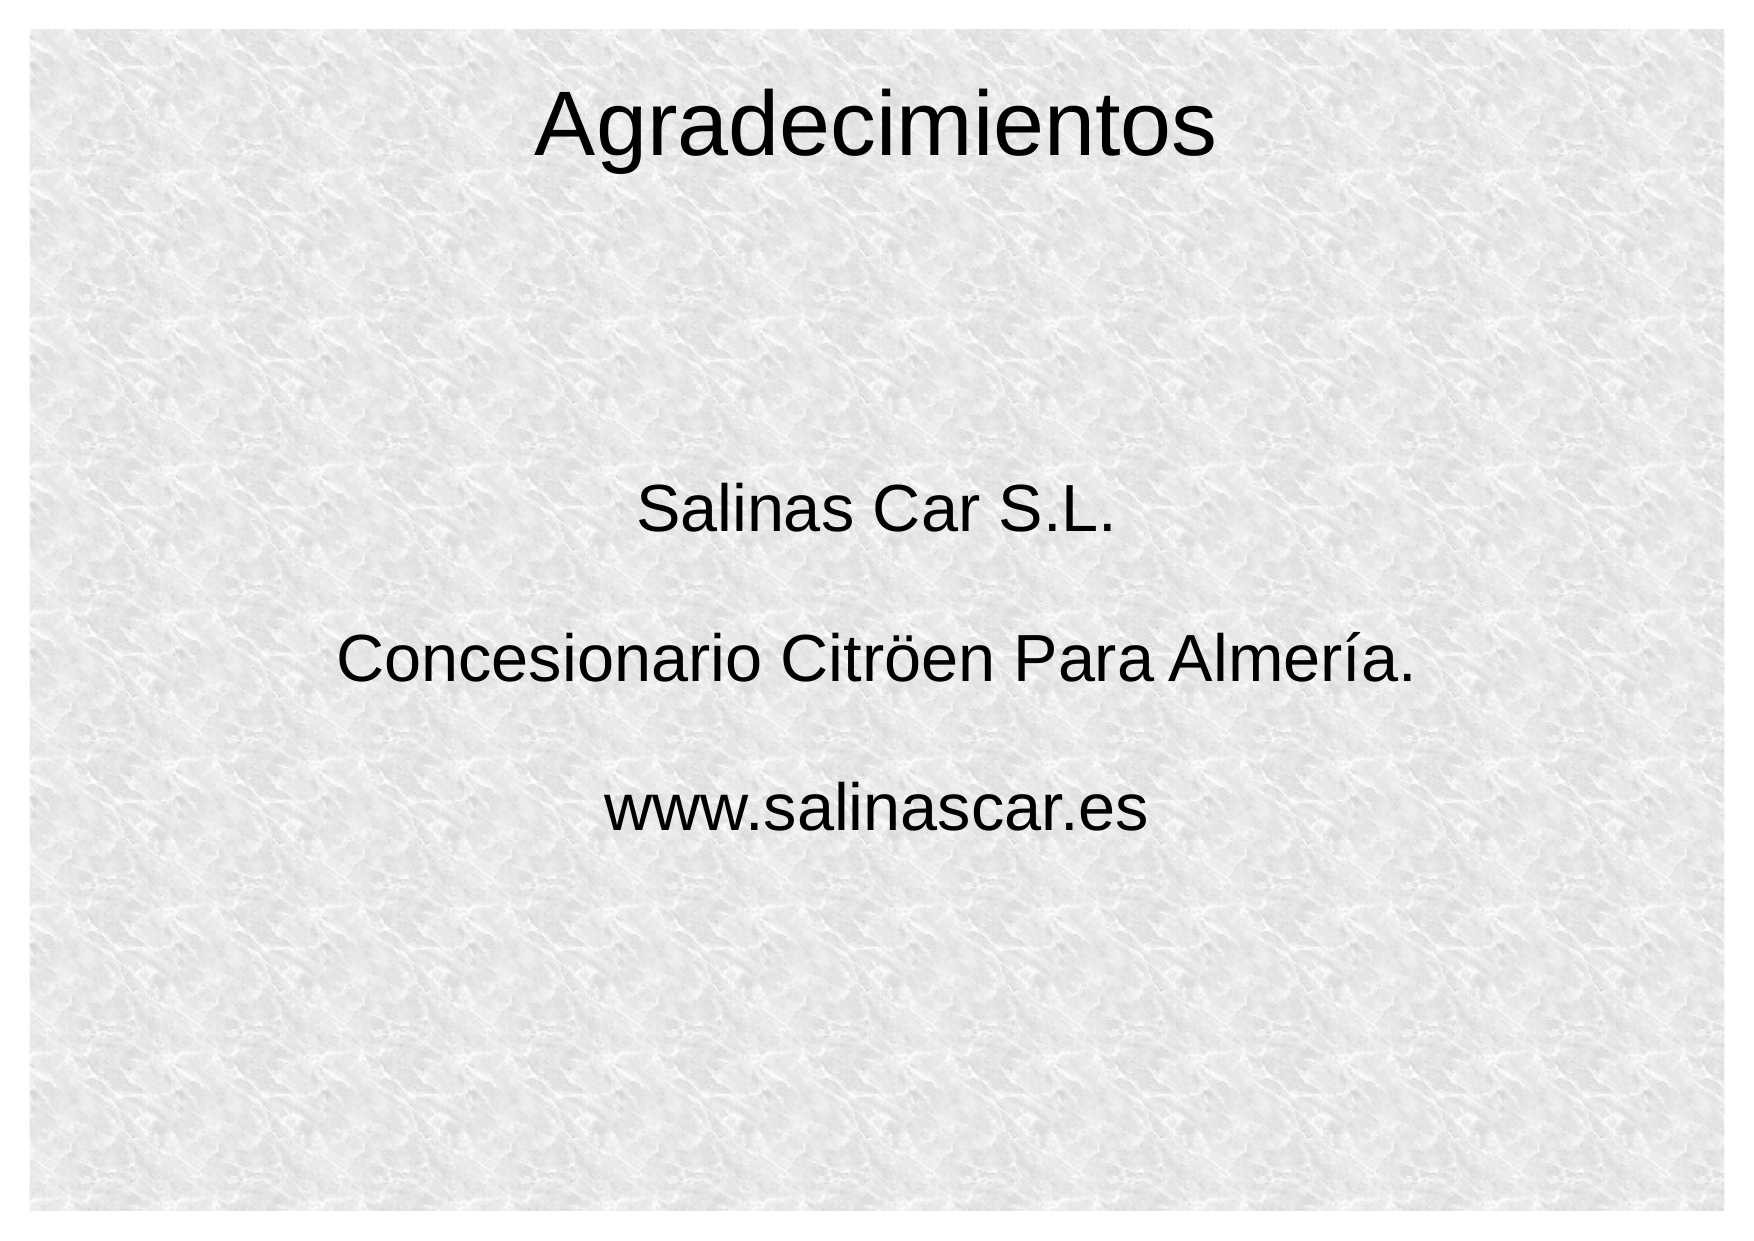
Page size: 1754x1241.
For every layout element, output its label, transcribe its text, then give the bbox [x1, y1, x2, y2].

subtitle Salinas Car S.L. Concesionario Citröen Para Almería. www.salinascar.es [114, 313, 1640, 1078]
picture [29, 29, 1725, 1211]
title Agradecimientos [114, 72, 1640, 278]
